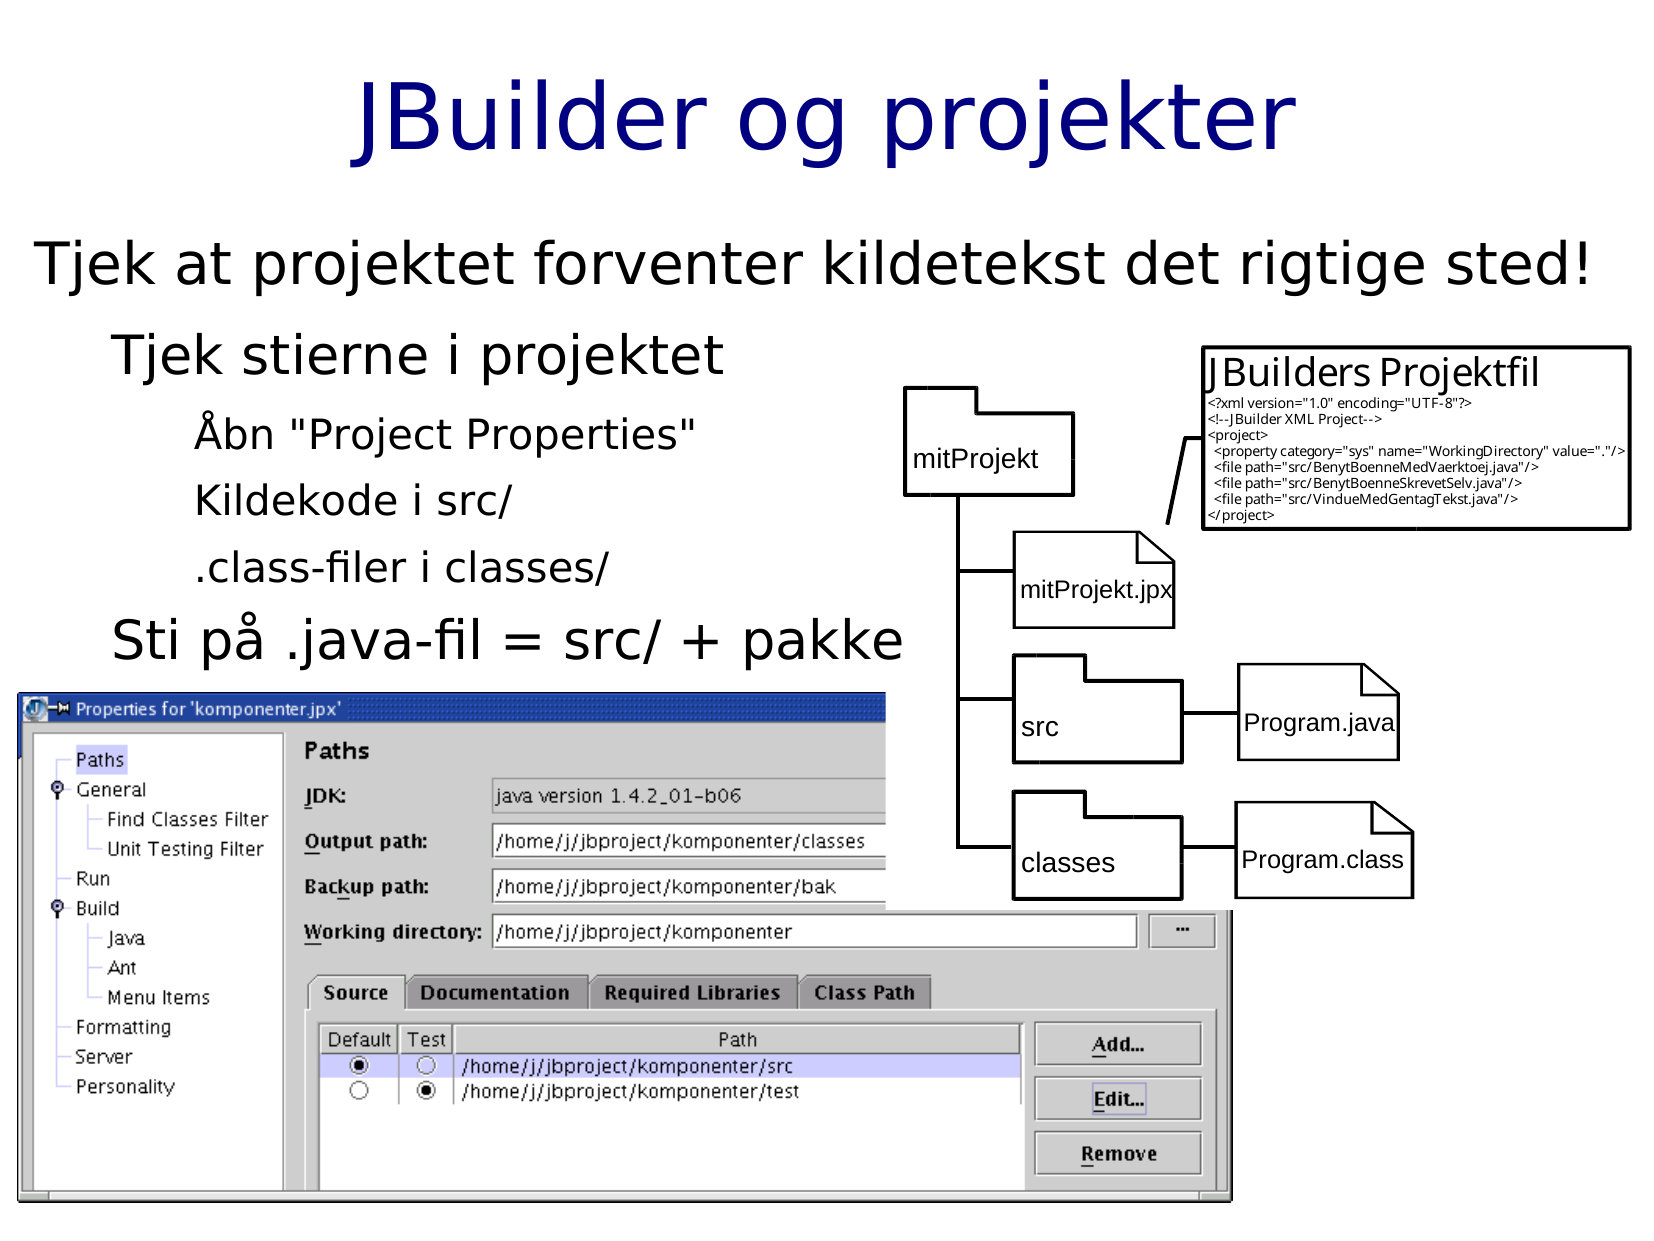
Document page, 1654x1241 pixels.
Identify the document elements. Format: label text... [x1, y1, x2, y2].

title JBuilder og projekter [105, 14, 1549, 222]
picture [17, 1183, 1233, 1203]
list Tjek at projektet forventer kildetekst det rigtige sted! Tjek stierne i projektet Åbn "Project Properties" Kildekode i src/ .class-filer i classes/ Sti på .java-fil = src/ + pakke [16, 230, 1654, 1183]
